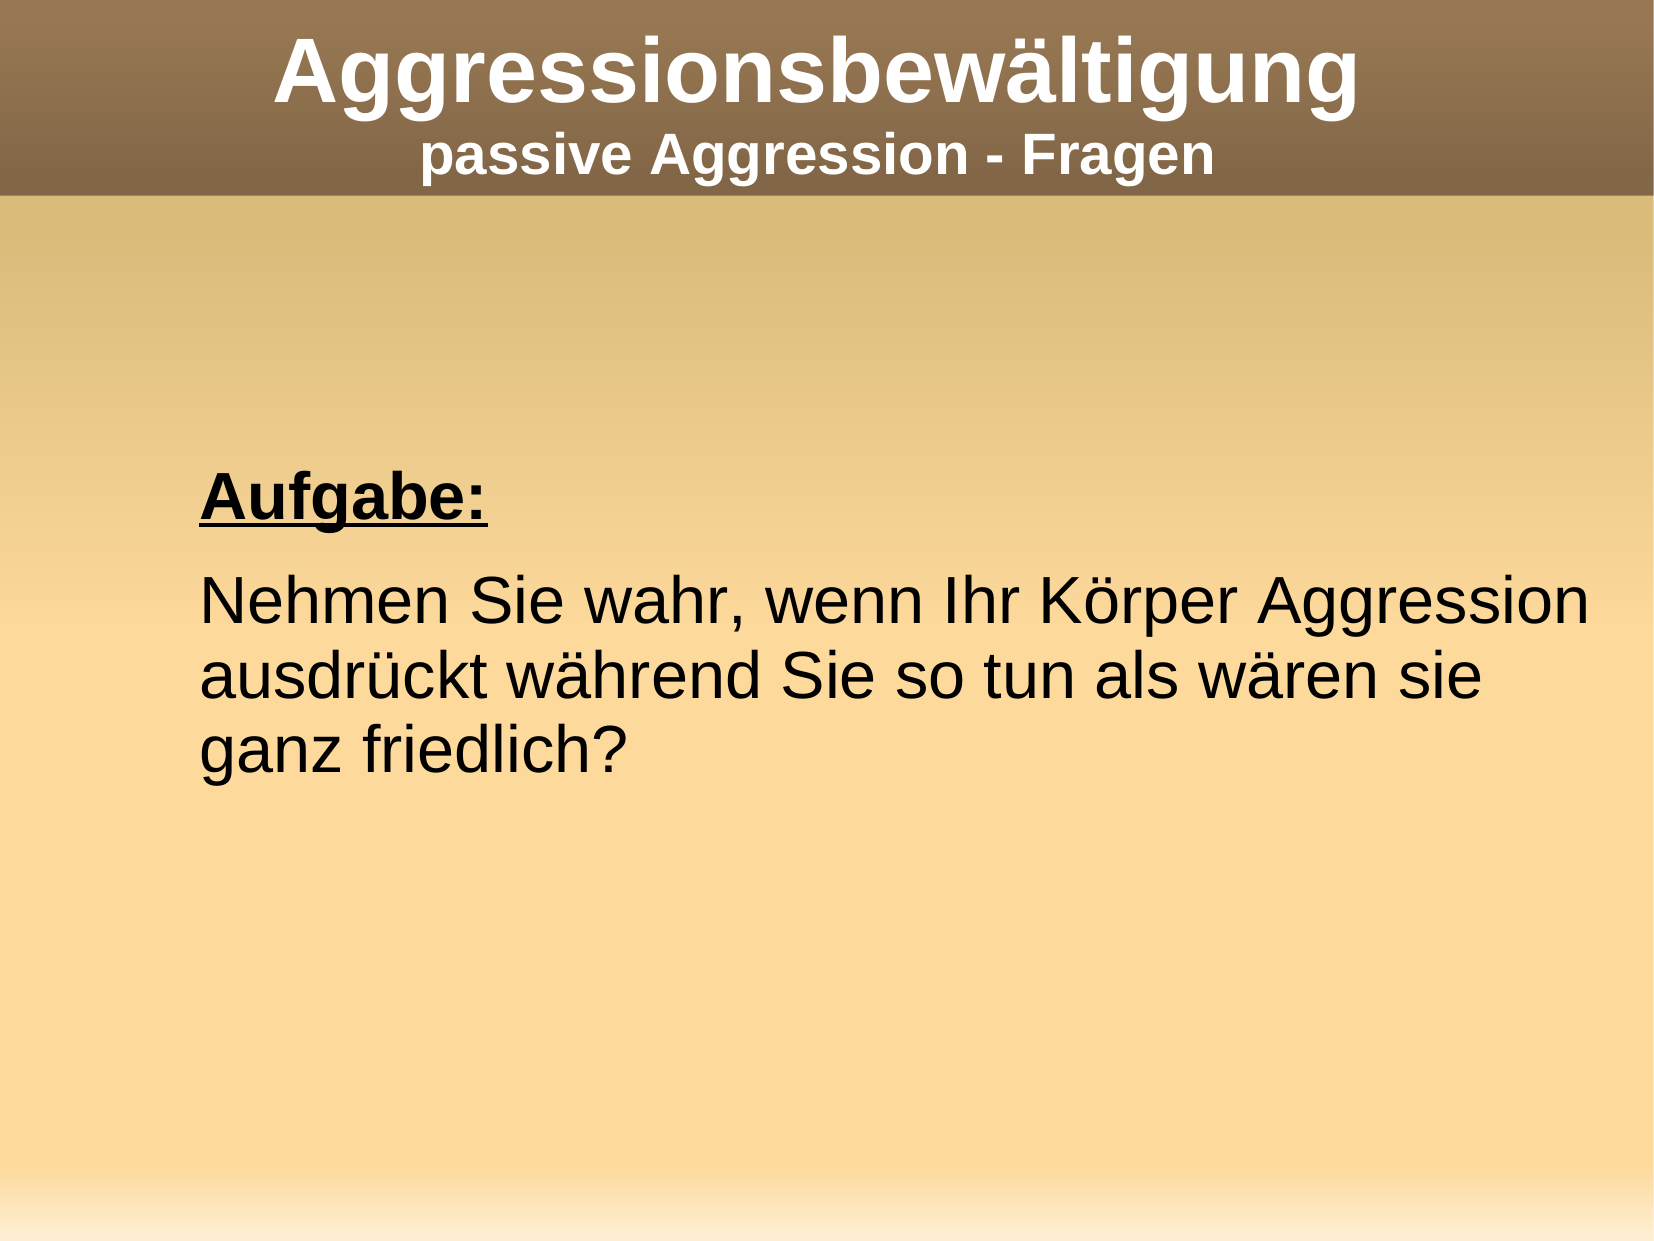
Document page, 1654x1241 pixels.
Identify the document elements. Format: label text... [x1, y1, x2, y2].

picture [0, 0, 1654, 1241]
list Aufgabe: Nehmen Sie wahr, wenn Ihr Körper Aggression ausdrückt während Sie so tun als wären sie ganz friedlich? [128, 354, 1617, 1054]
title Aggressionsbewältigung passive Aggression - Fragen [73, 0, 1562, 207]
